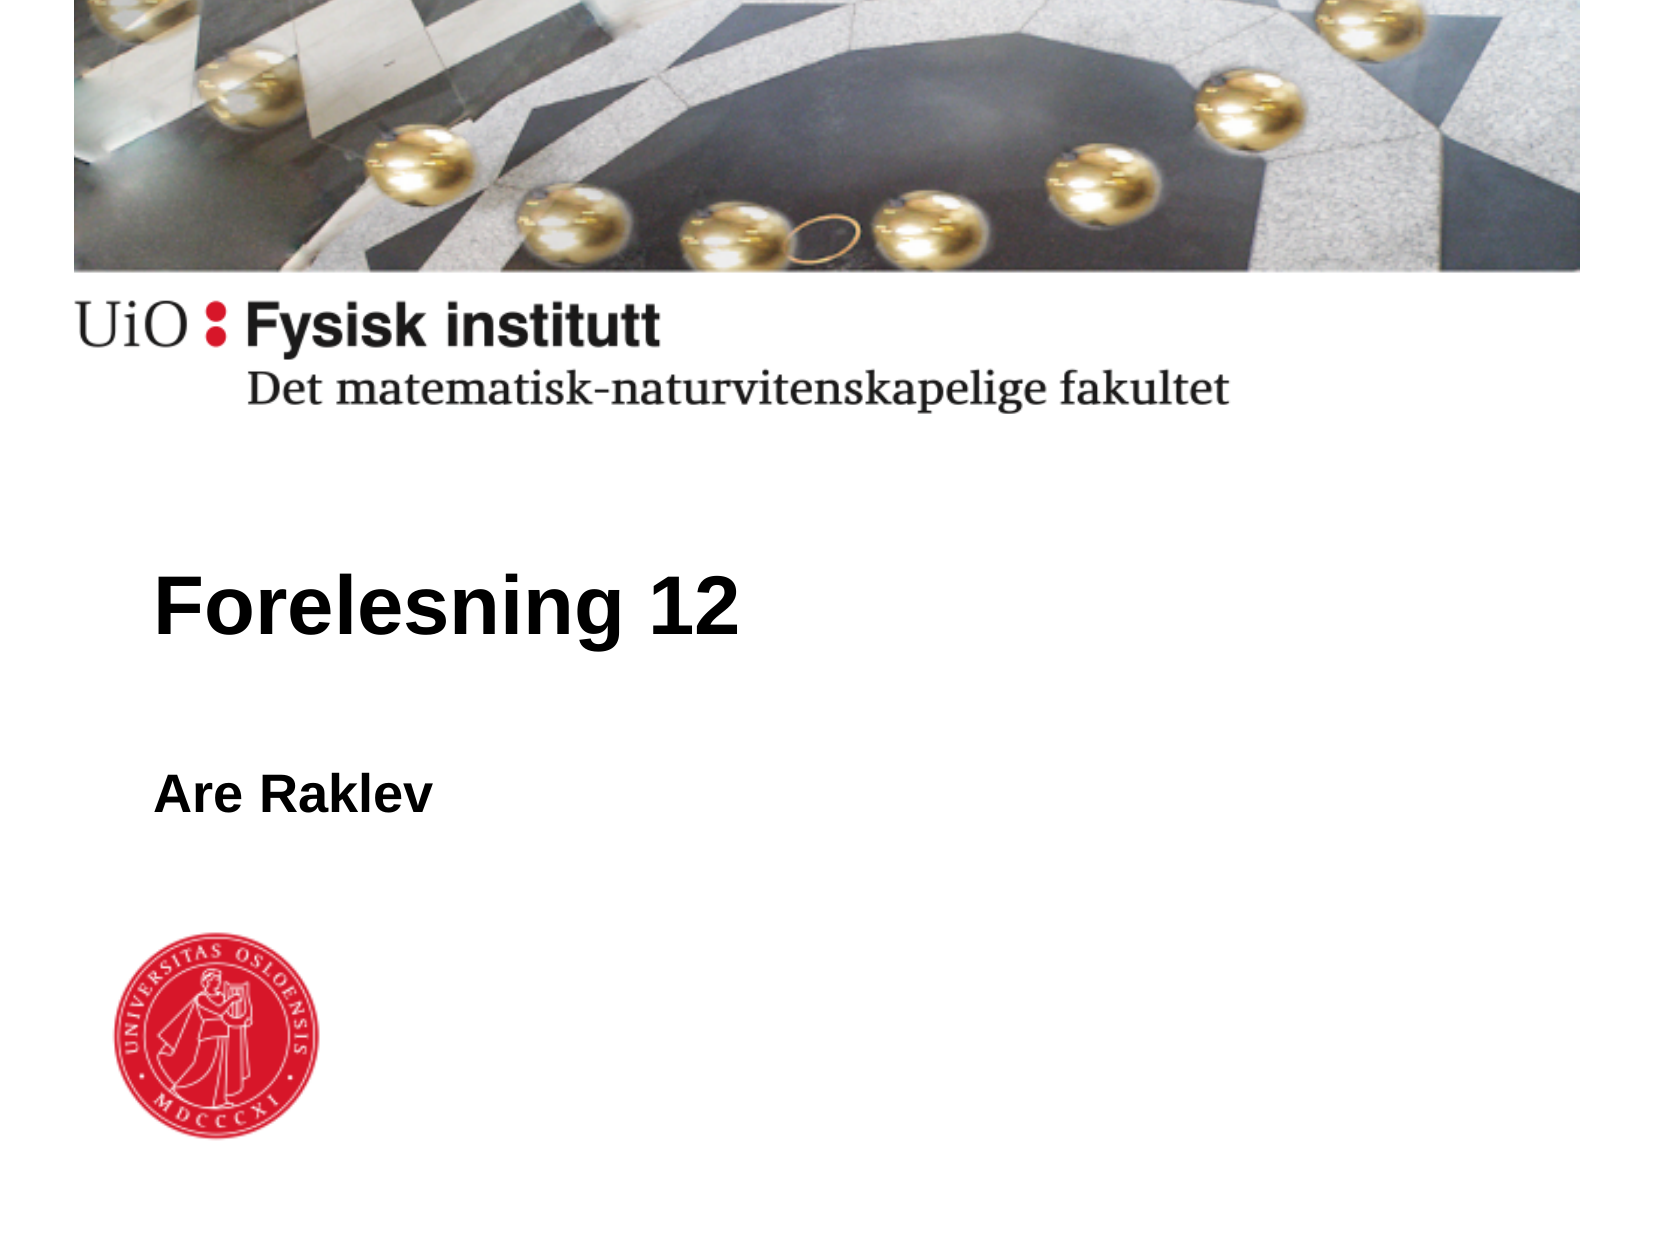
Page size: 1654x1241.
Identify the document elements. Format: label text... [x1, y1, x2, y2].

subtitle Forelesning 12 [153, 545, 1418, 666]
title Are Raklev [153, 725, 1500, 862]
picture [74, 0, 1580, 280]
picture [109, 927, 326, 1147]
picture [72, 292, 1238, 420]
